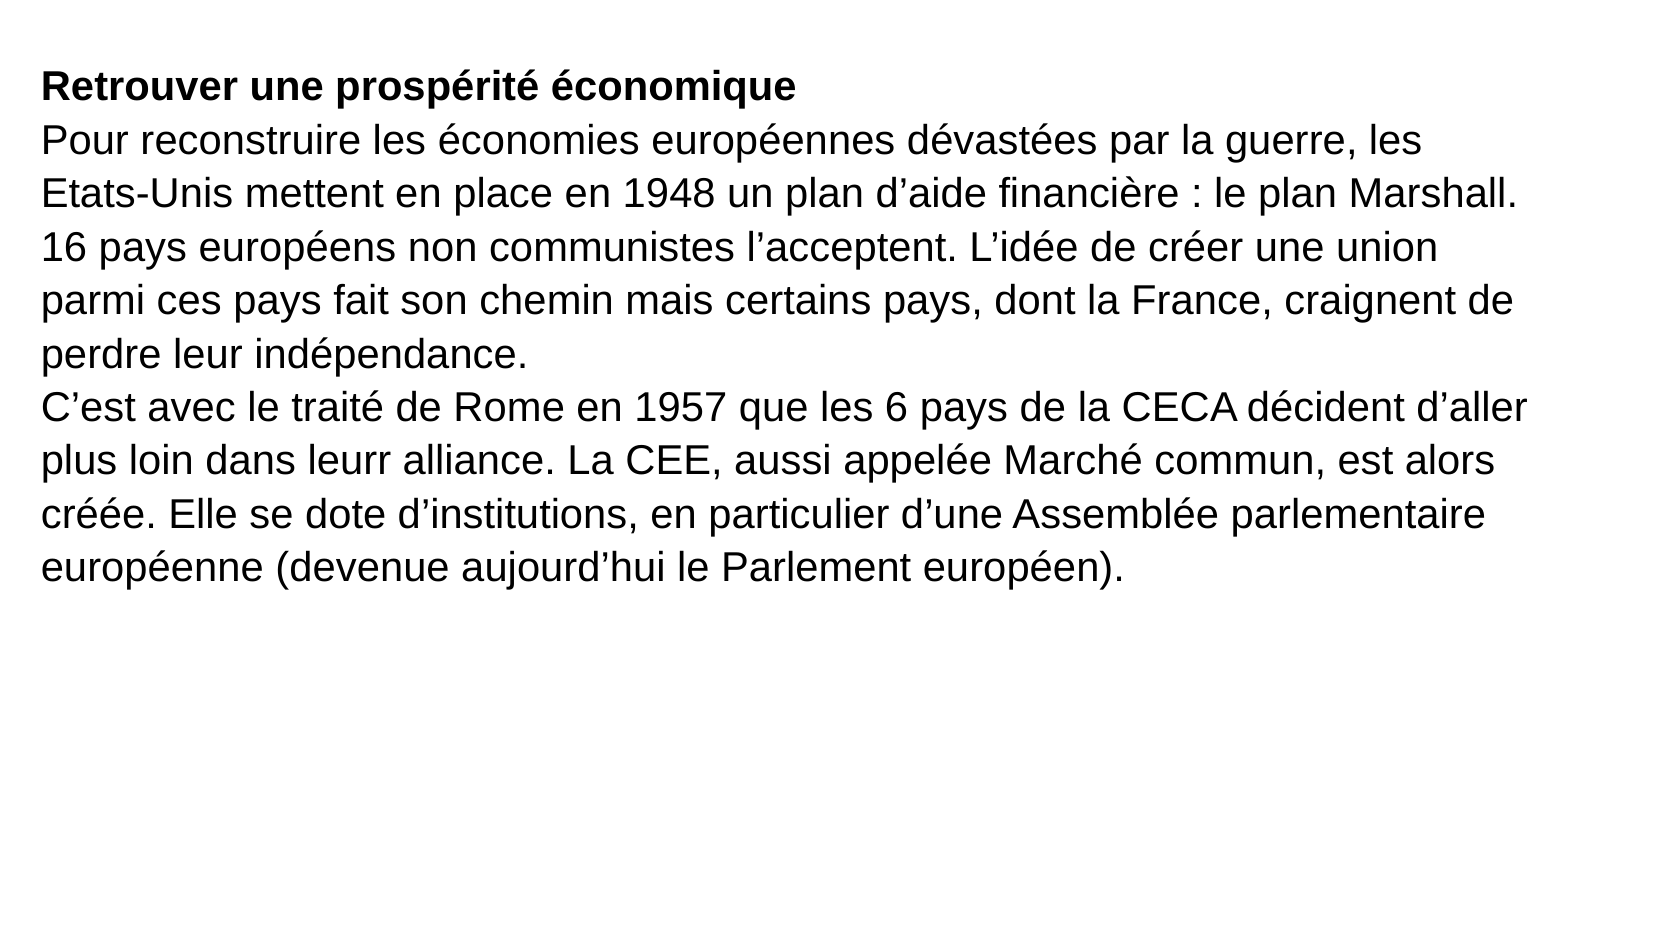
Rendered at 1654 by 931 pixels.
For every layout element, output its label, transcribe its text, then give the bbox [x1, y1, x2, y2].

subtitle Retrouver une prospérité économique Pour reconstruire les économies européennes dévastées par la guerre, les Etats-Unis mettent en place en 1948 un plan d’aide financière : le plan Marshall. 16 pays européens non communistes l’acceptent. L’idée de créer une union parmi ces pays fait son chemin mais certains pays, dont la France, craignent de perdre leur indépendance. C’est avec le traité de Rome en 1957 que les 6 pays de la CECA décident d’aller plus loin dans leurr alliance. La CEE, aussi appelée Marché commun, est alors créée. Elle se dote d’institutions, en particulier d’une Assemblée parlementaire européenne (devenue aujourd’hui le Parlement européen). [40, 56, 1530, 596]
